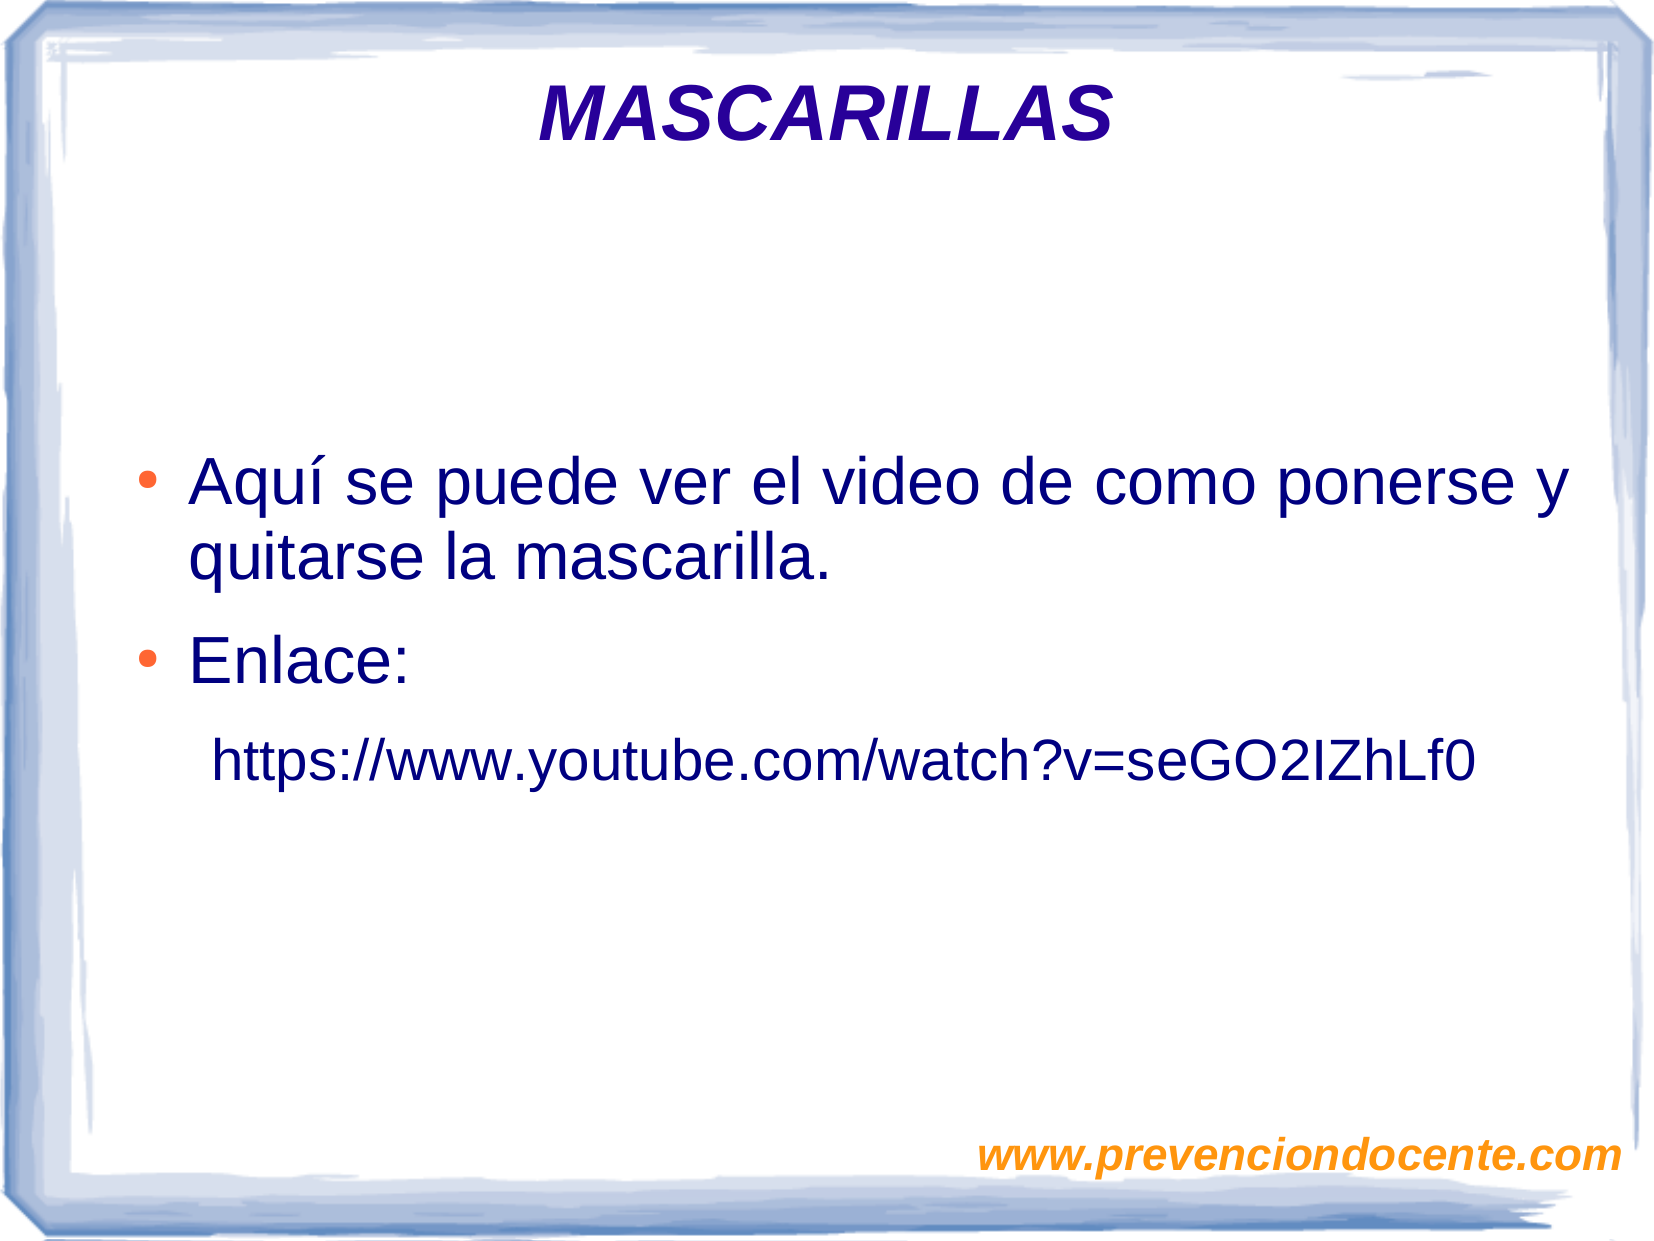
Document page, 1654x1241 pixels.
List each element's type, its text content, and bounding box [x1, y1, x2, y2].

text_box www.prevenciondocente.com [906, 1129, 1625, 1182]
list Aquí se puede ver el video de como ponerse y quitarse la mascarilla. Enlace: https://www.youtube.com/watch?v=seGO2IZhLf0 [118, 443, 1571, 793]
picture [0, 0, 1654, 1241]
title MASCARILLAS [82, 49, 1571, 178]
